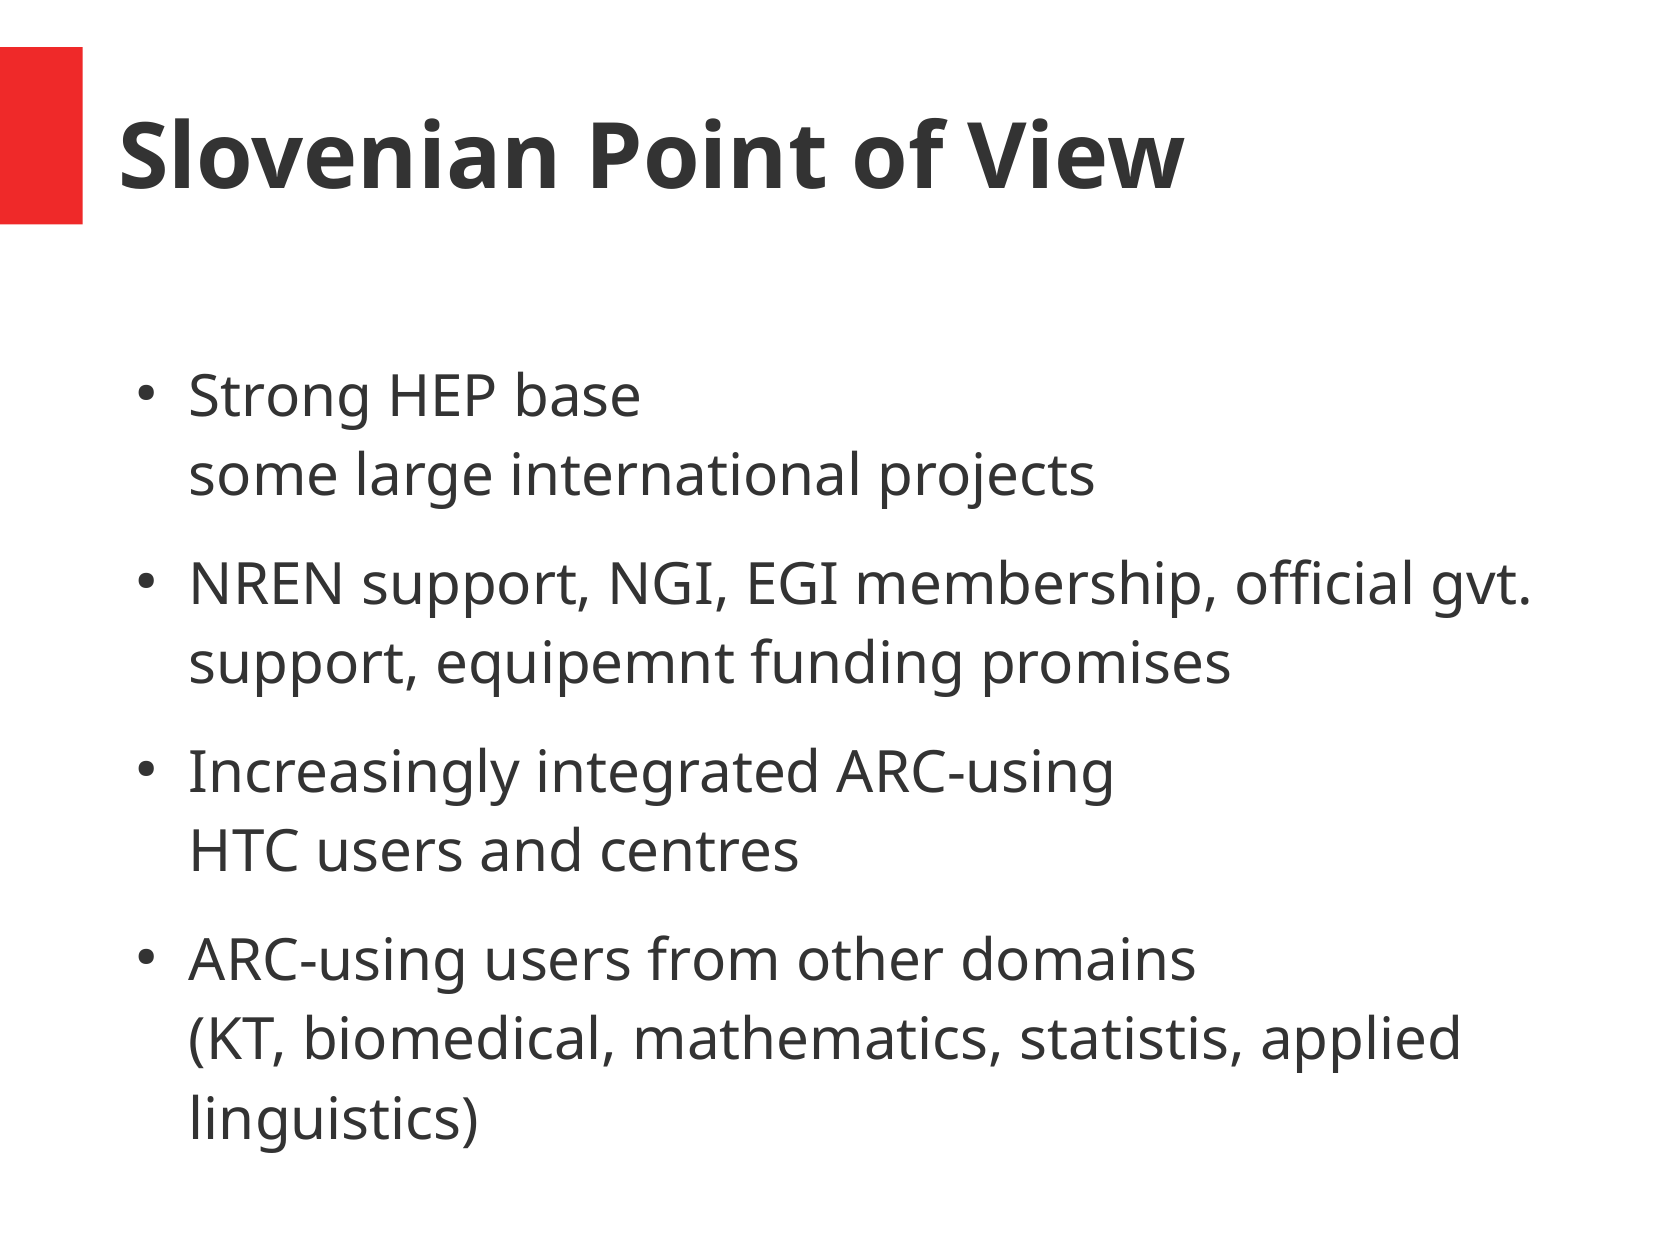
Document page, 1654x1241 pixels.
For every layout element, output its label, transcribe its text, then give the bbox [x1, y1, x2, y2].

list Strong HEP base some large international projects NREN support, NGI, EGI membership, official gvt. support, equipemnt funding promises Increasingly integrated ARC-using HTC users and centres ARC-using users from other domains (KT, biomedical, mathematics, statistis, applied linguistics) [118, 354, 1536, 1074]
title Slovenian Point of View [118, 49, 1571, 257]
